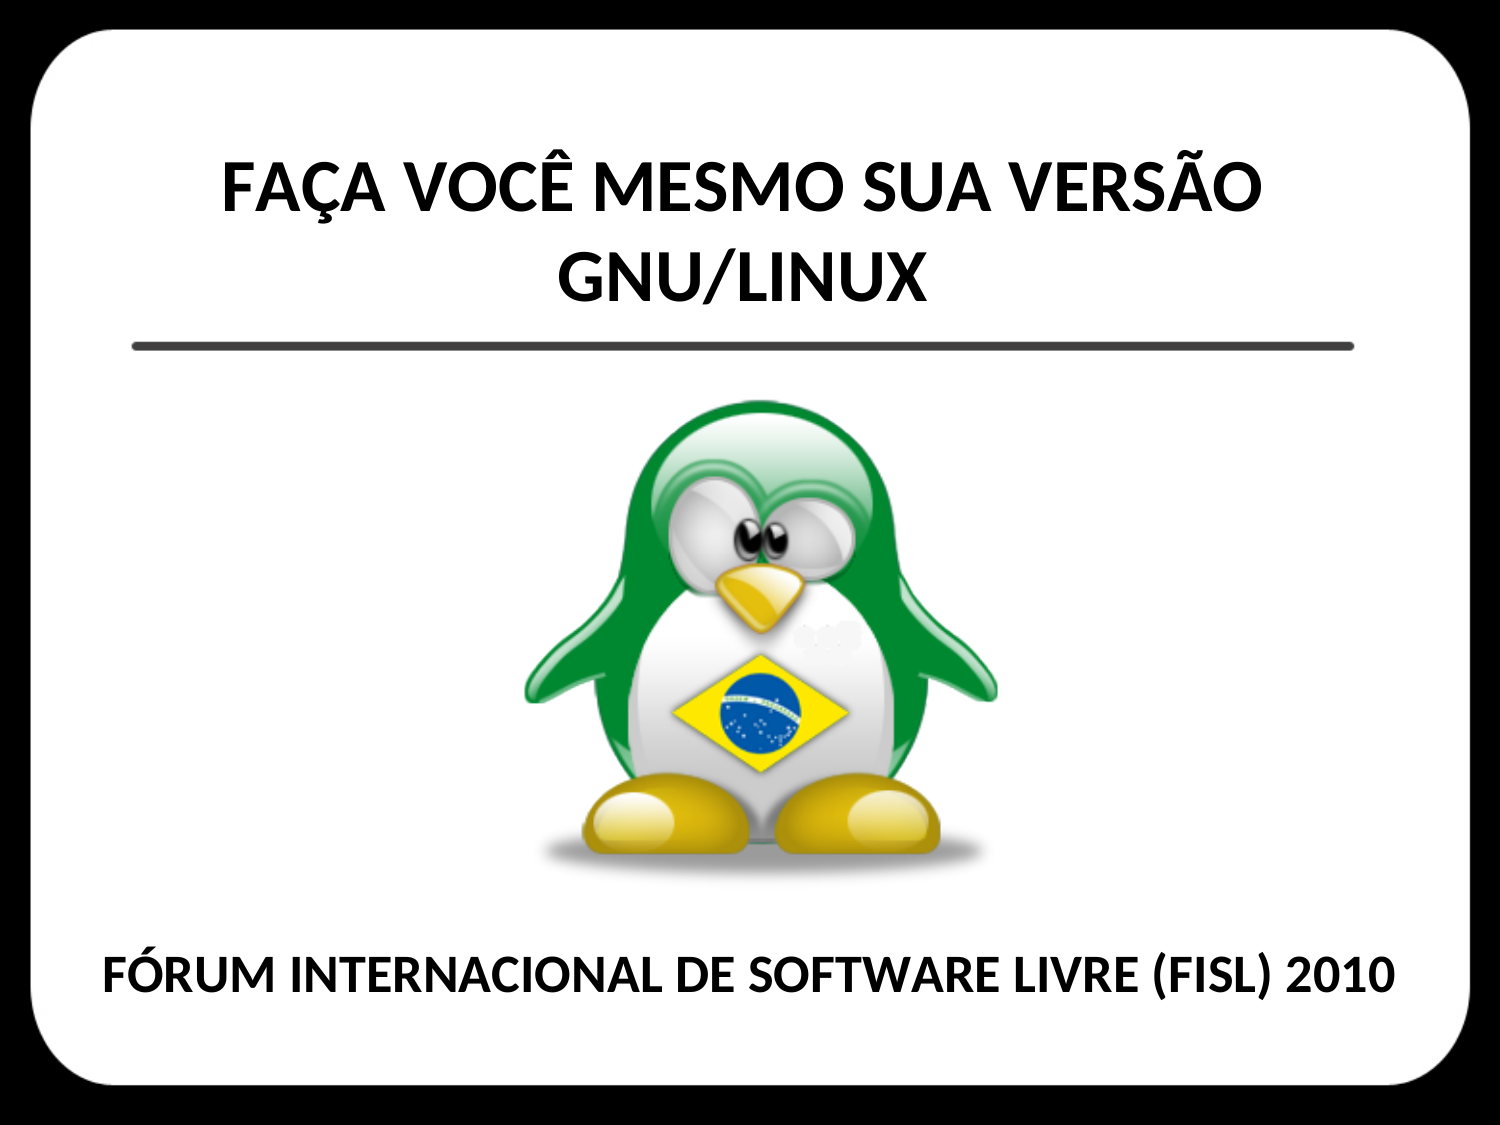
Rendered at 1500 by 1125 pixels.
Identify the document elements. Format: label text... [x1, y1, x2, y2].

picture [0, 0, 1500, 942]
picture [0, 1011, 1500, 1125]
text_box FÓRUM INTERNACIONAL DE SOFTWARE LIVRE (FISL) 2010 [0, 942, 1500, 1011]
text_box FAÇA VOCÊ MESMO SUA VERSÃO GNU/LINUX [105, 105, 1381, 347]
